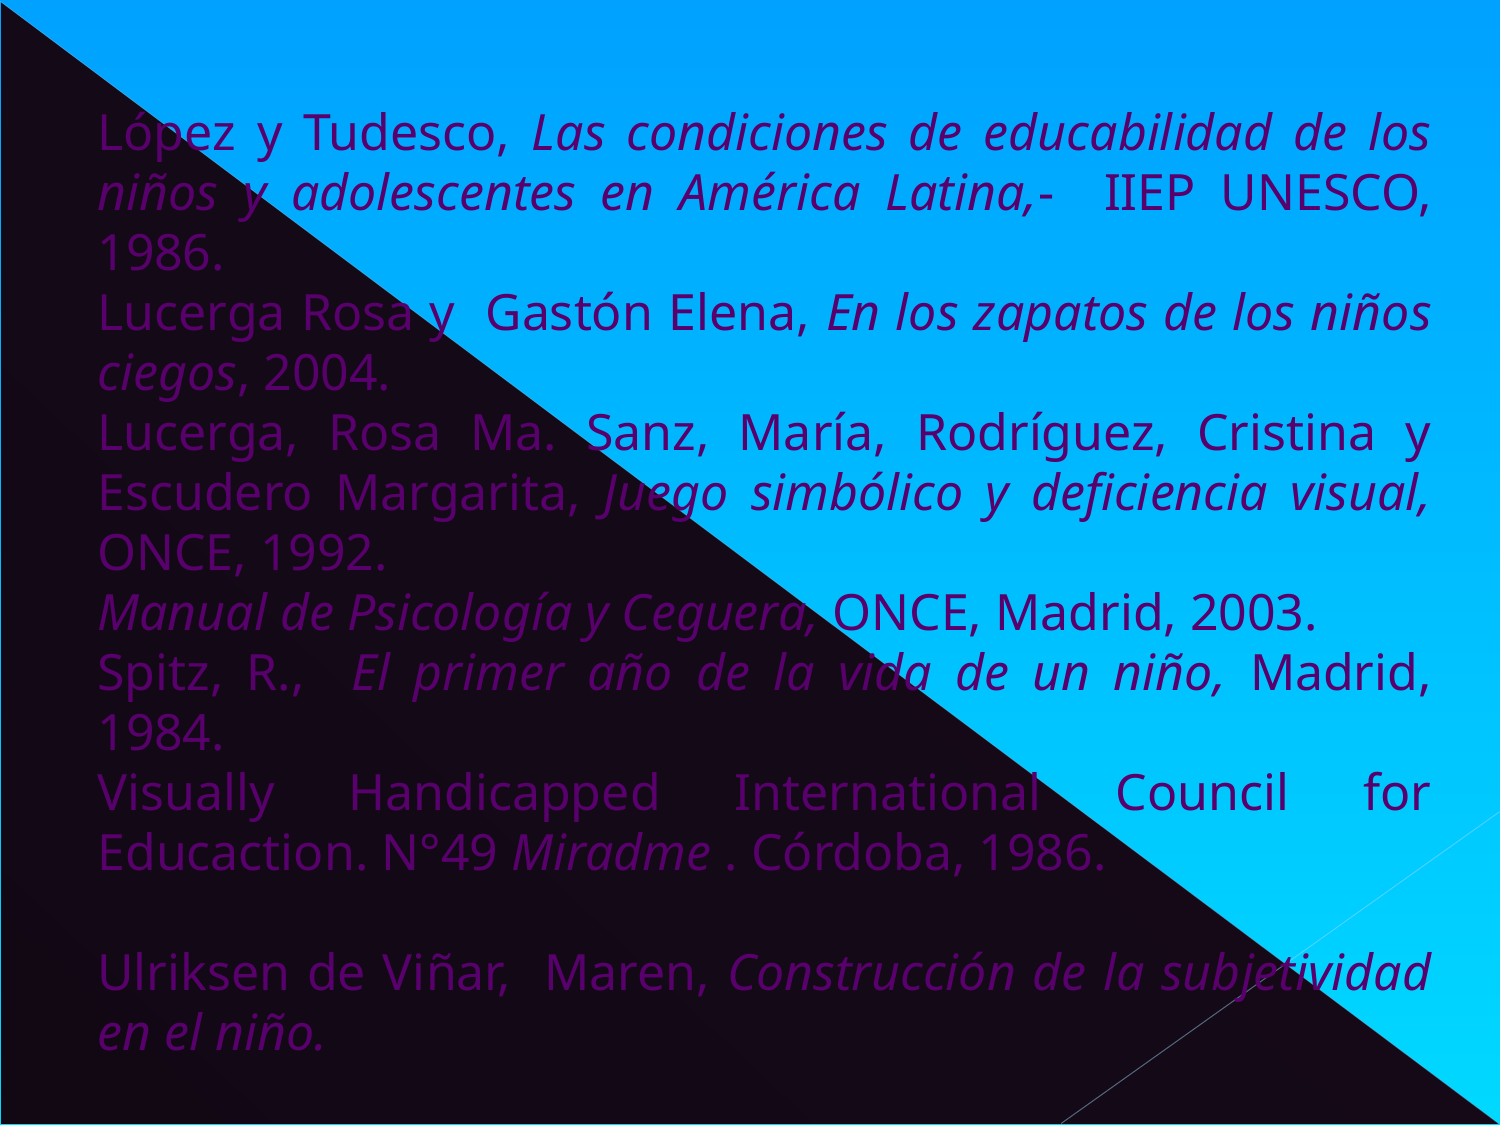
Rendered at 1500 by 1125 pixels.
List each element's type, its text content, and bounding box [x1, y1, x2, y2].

text_box López y Tudesco, Las condiciones de educabilidad de los niños y adolescentes en América Latina,- IIEP UNESCO, 1986. Lucerga Rosa y Gastón Elena, En los zapatos de los niños ciegos, 2004. Lucerga, Rosa Ma. Sanz, María, Rodríguez, Cristina y Escudero Margarita, Juego simbólico y deficiencia visual, ONCE, 1992. Manual de Psicología y Ceguera, ONCE, Madrid, 2003. Spitz, R., El primer año de la vida de un niño, Madrid, 1984. Visually Handicapped International Council for Educaction. N°49 Miradme . Córdoba, 1986. Ulriksen de Viñar, Maren, Construcción de la subjetividad en el niño. [83, 75, 1447, 1067]
